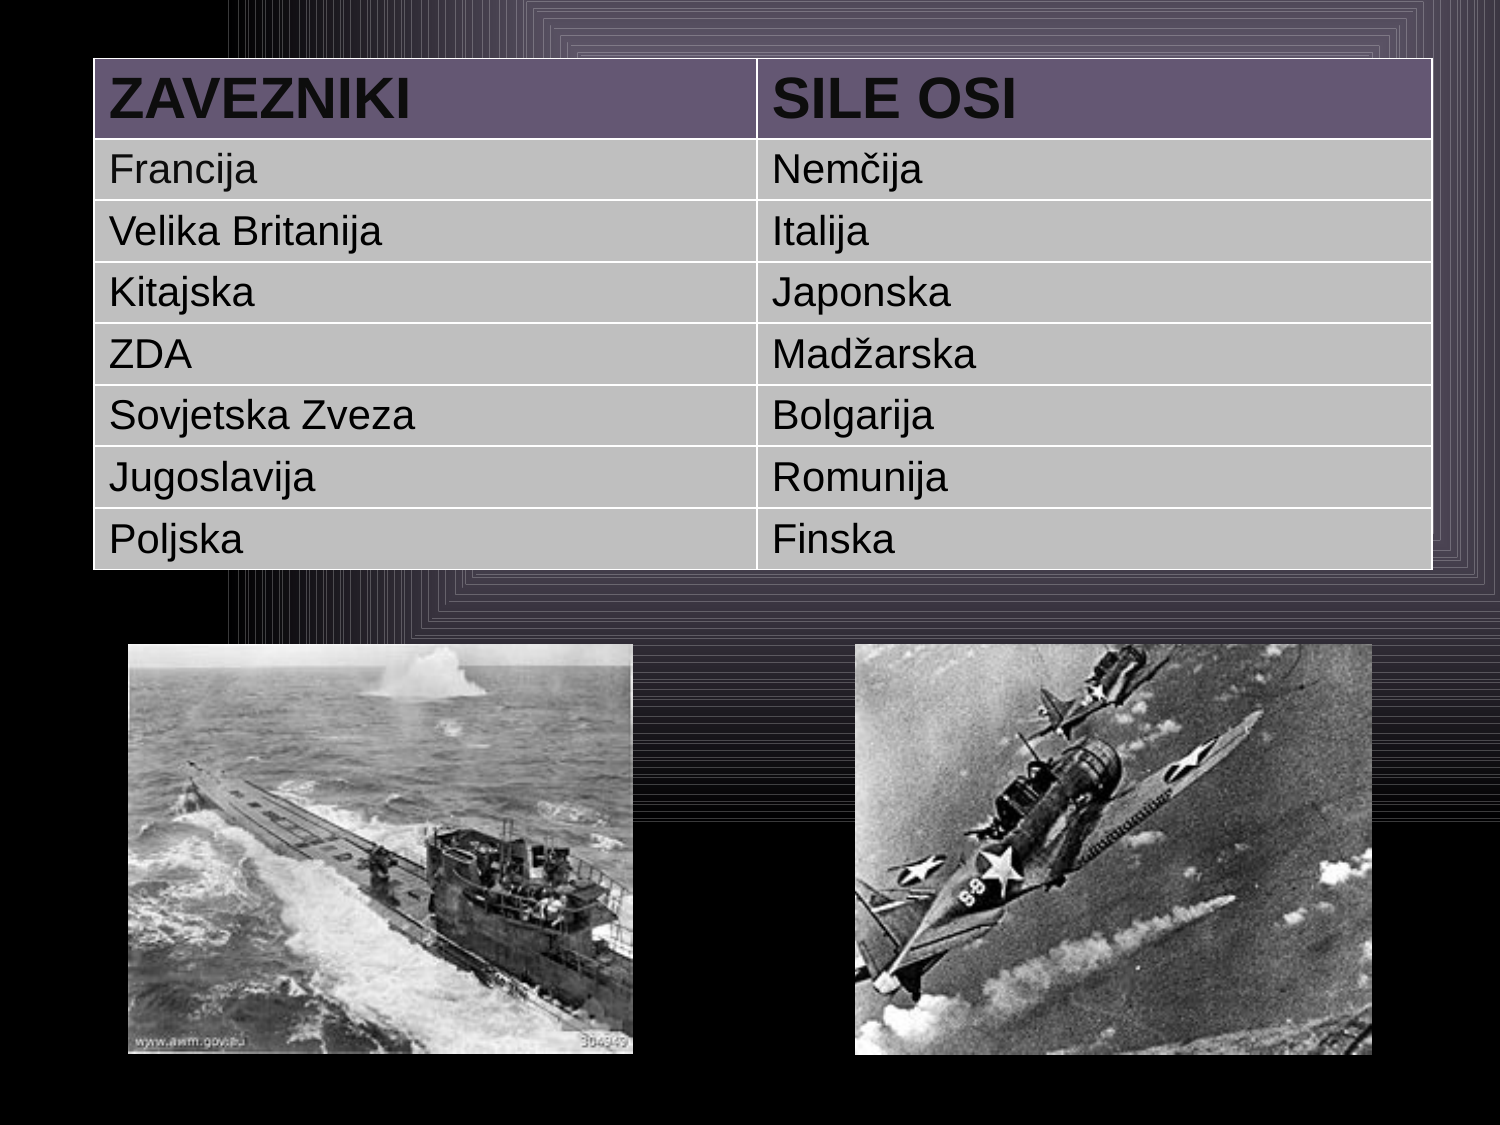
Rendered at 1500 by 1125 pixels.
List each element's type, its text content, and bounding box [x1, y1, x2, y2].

table_cell Poljska [95, 509, 756, 569]
table_cell Italija [758, 201, 1431, 261]
table_cell ZDA [95, 324, 756, 384]
table_cell Nemčija [758, 140, 1431, 199]
picture [855, 644, 1372, 1055]
table_cell Jugoslavija [95, 447, 756, 507]
table_header SILE OSI [758, 59, 1431, 138]
table_cell Velika Britanija [95, 201, 756, 261]
table_cell Kitajska [95, 263, 756, 322]
picture [128, 644, 633, 1054]
table_cell Finska [758, 509, 1431, 569]
table_cell Madžarska [758, 324, 1431, 384]
table_cell Romunija [758, 447, 1431, 507]
table_cell Francija [95, 140, 756, 199]
table_cell Bolgarija [758, 386, 1431, 445]
table_cell Sovjetska Zveza [95, 386, 756, 445]
table_header ZAVEZNIKI [95, 59, 756, 138]
table_cell Japonska [758, 263, 1431, 322]
